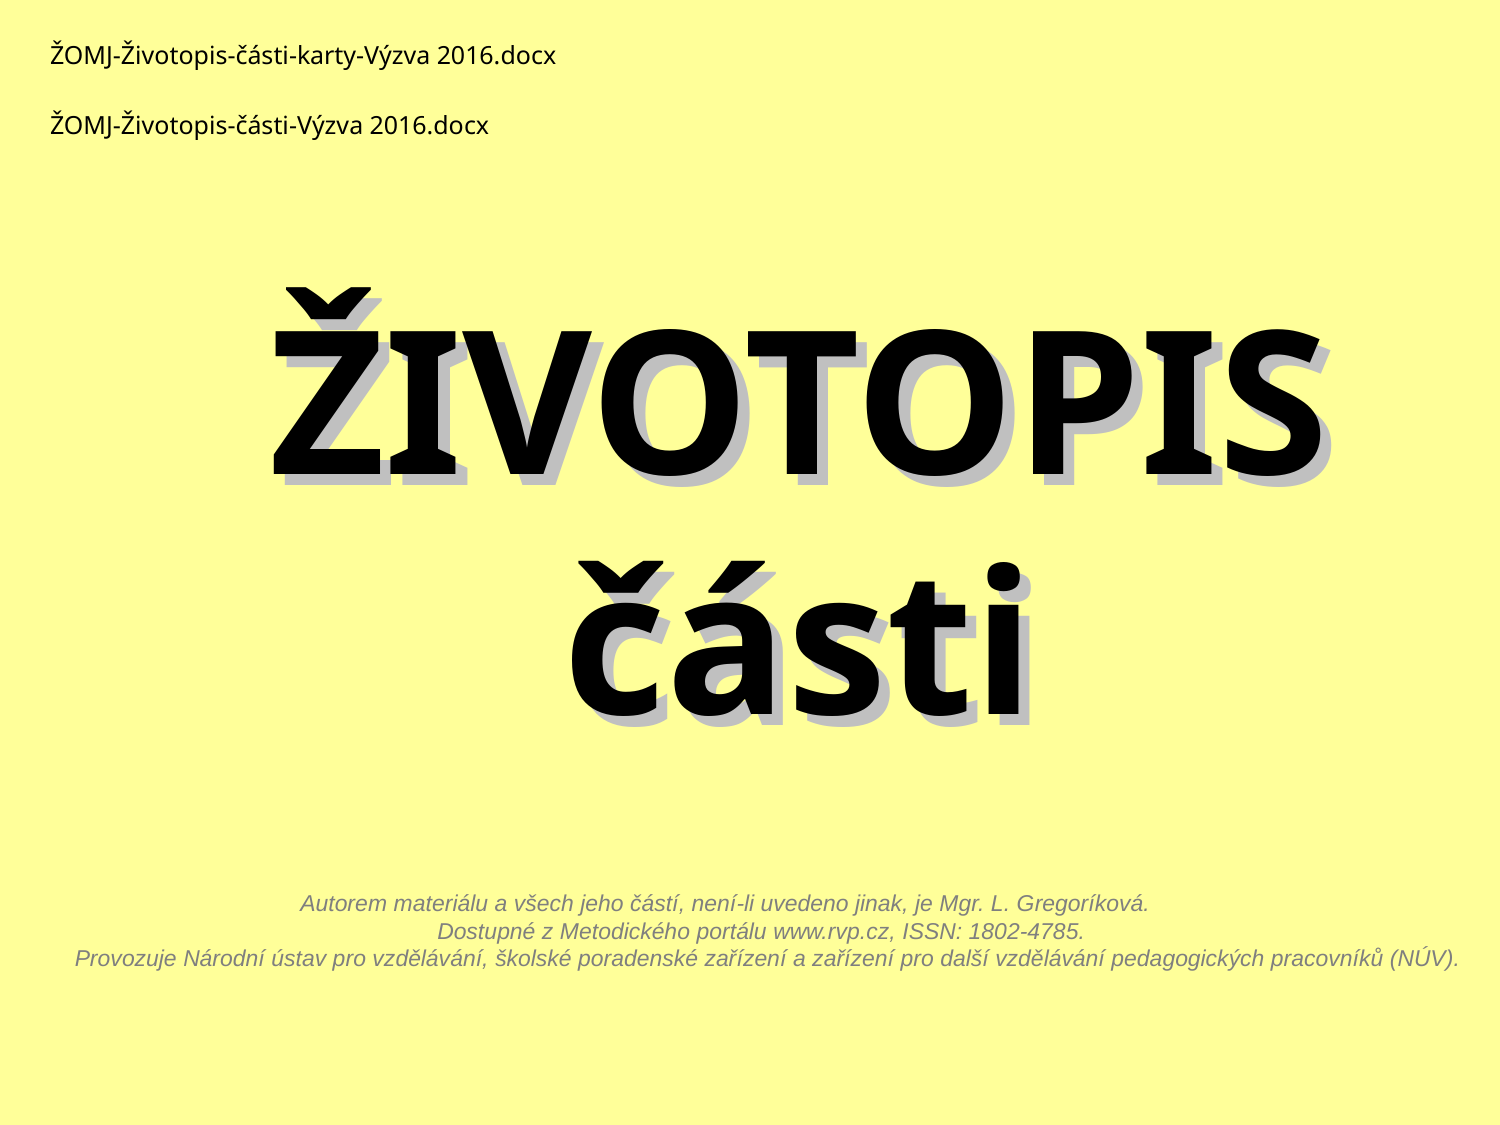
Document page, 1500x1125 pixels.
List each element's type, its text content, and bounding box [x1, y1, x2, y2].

text_box ŽIVOTOPIS části [240, 267, 1358, 768]
text_box Autorem materiálu a všech jeho částí, není-li uvedeno jinak, je Mgr. L. Gregoríková. Dostupné z Metodického portálu www.rvp.cz, ISSN: 1802-4785. Provozuje Národní ústav pro vzdělávání, školské poradenské zařízení a zařízení pro další vzdělávání pedagogických pracovníků (NÚV). [36, 882, 1500, 979]
text_box ŽOMJ-Životopis-části-Výzva 2016.docx [34, 101, 551, 148]
text_box ŽOMJ-Životopis-části-karty-Výzva 2016.docx [34, 31, 634, 78]
